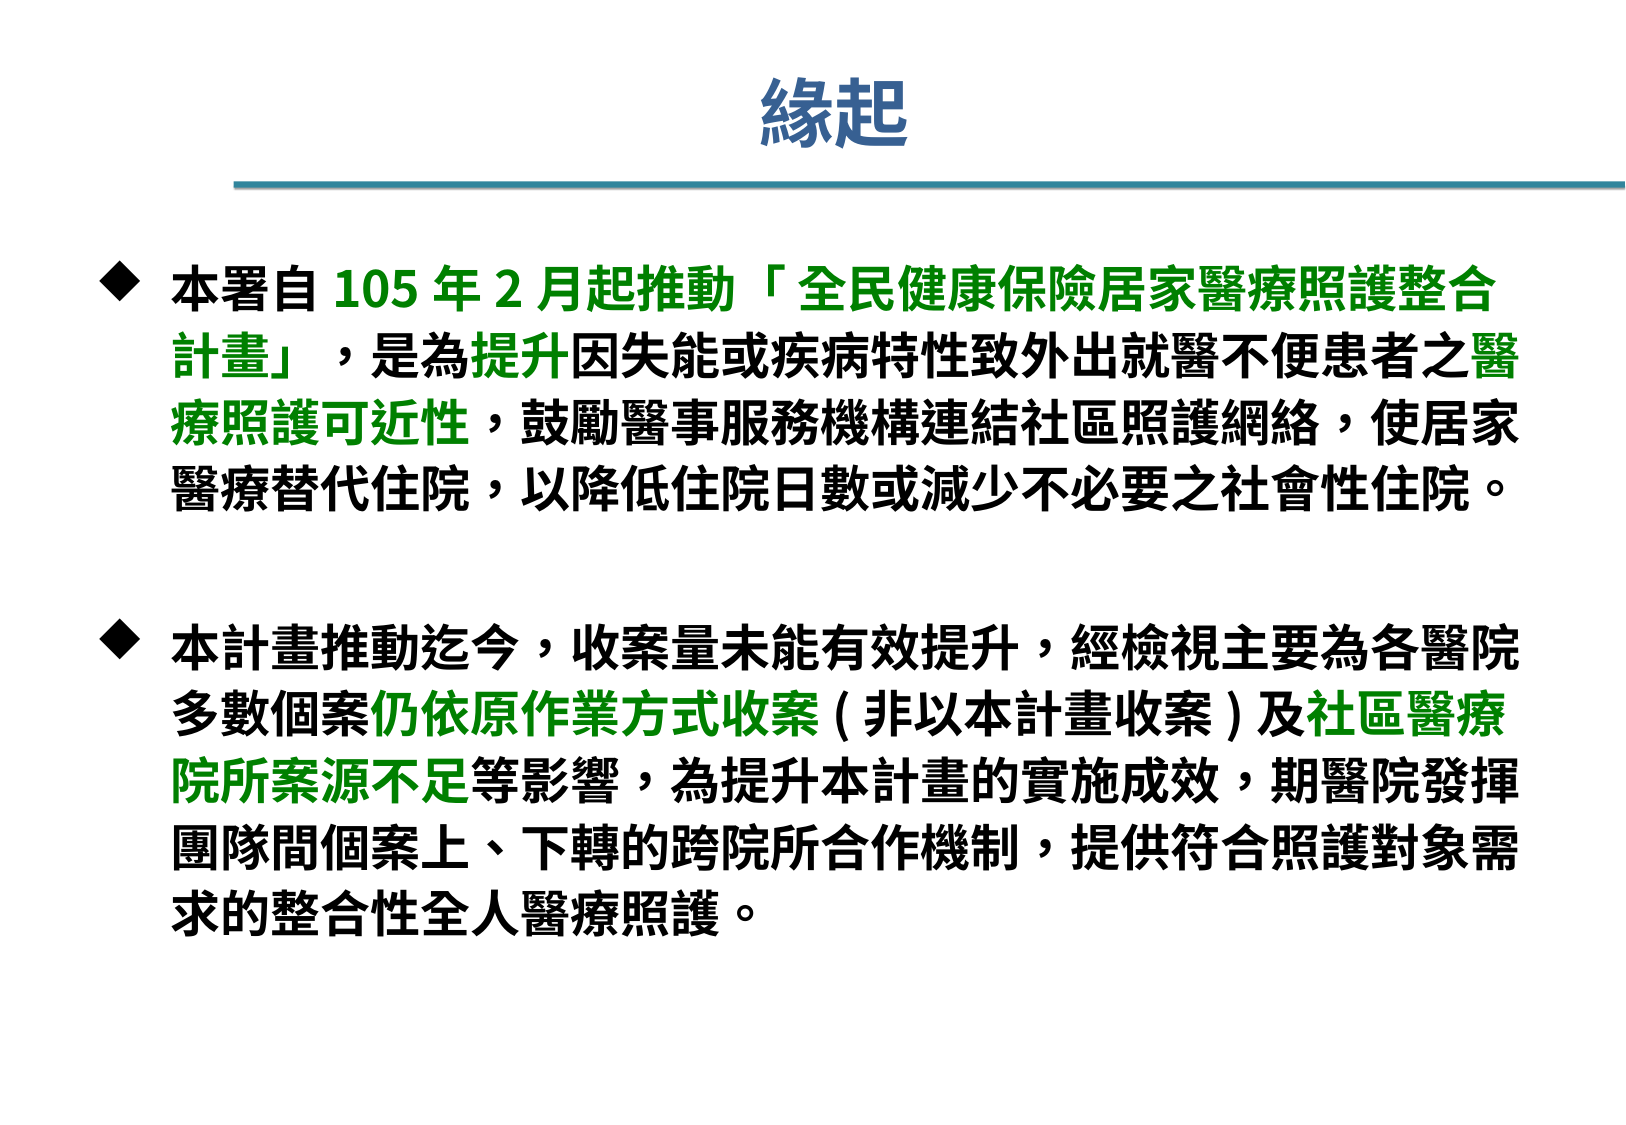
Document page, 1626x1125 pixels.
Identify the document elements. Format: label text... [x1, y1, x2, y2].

title 緣起 [103, 30, 1567, 192]
list 本署自105年2月起推動「 全民健康保險居家醫療照護整合計畫」，是為提升因失能或疾病特性致外出就醫不便患者之醫療照護可近性，鼓勵醫事服務機構連結社區照護網絡，使居家醫療替代住院，以降低住院日數或減少不必要之社會性住院。 本計畫推動迄今，收案量未能有效提升，經檢視主要為各醫院多數個案仍依原作業方式收案(非以本計畫收案)及社區醫療院所案源不足等影響，為提升本計畫的實施成效，期醫院發揮團隊間個案上、下轉的跨院所合作機制，提供符合照護對象需求的整合性全人醫療照護。 [80, 243, 1543, 986]
